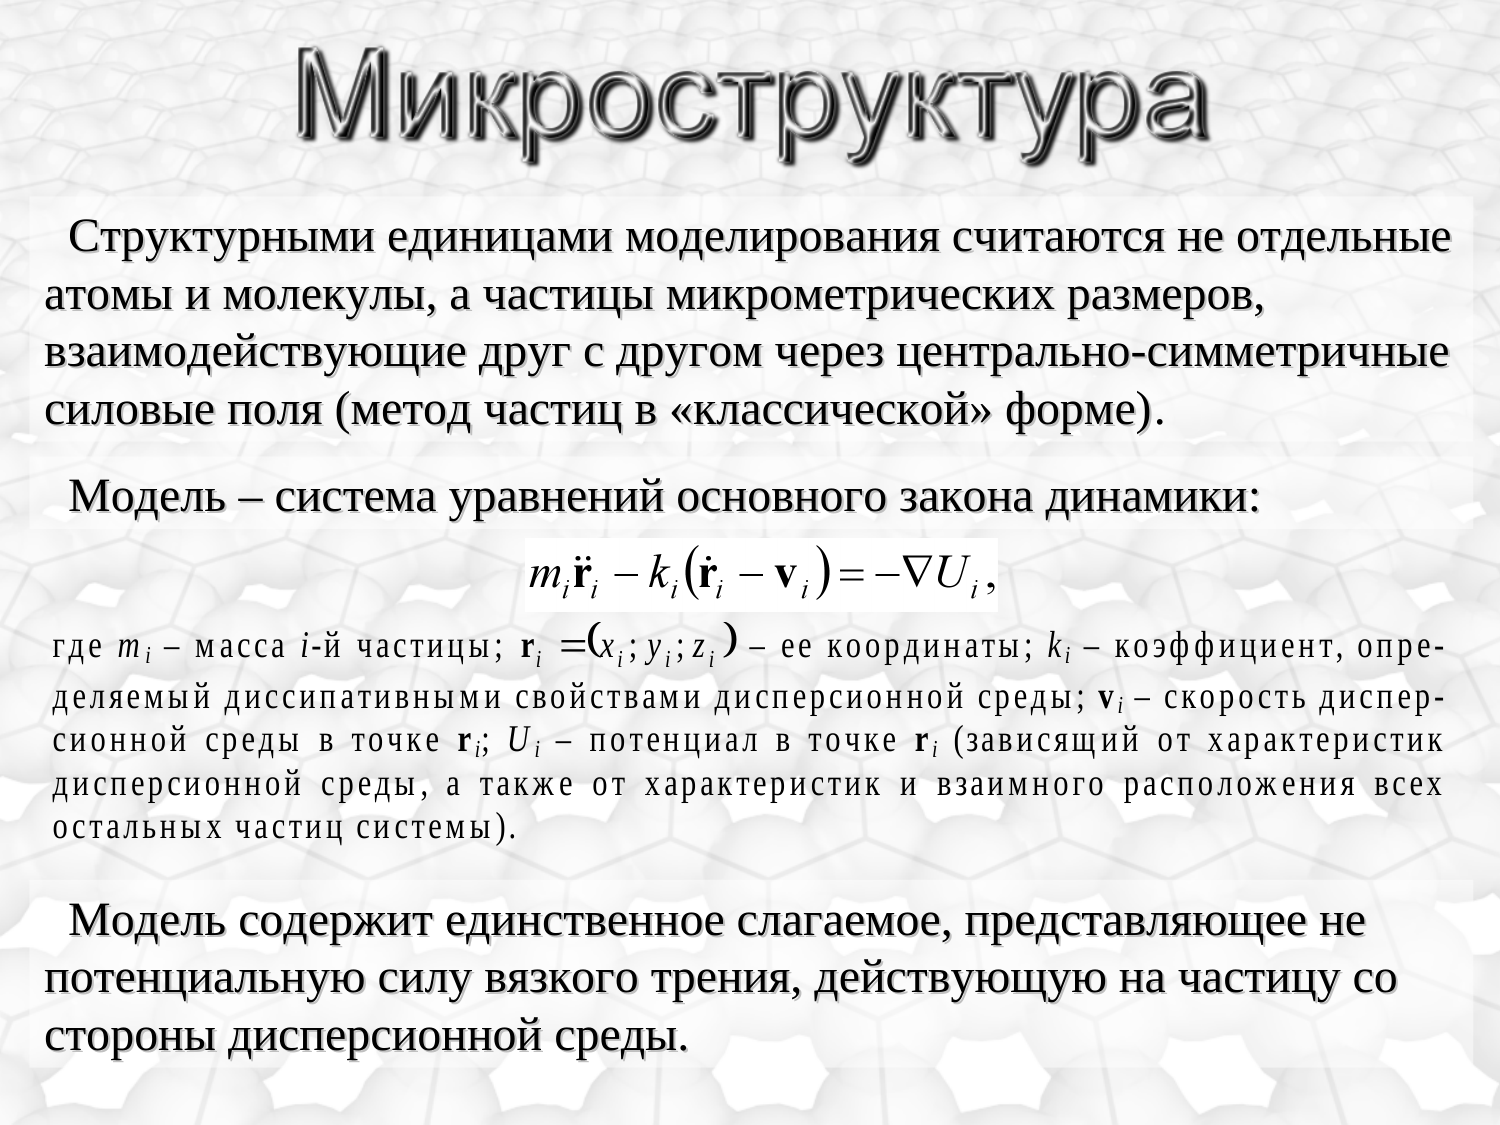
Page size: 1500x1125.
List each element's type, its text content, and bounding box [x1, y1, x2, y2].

chart [52, 622, 1454, 851]
picture [0, 0, 1500, 1125]
text_box Модель содержит единственное слагаемое, представляющее не потенциальную силу вязкого трения, действующую на частицу со стороны дисперсионной среды. [29, 879, 1474, 1068]
text_box Модель – система уравнений основного закона динамики: [29, 456, 1474, 530]
text_box Структурными единицами моделирования считаются не отдельные атомы и молекулы, а частицы микрометрических размеров, взаимодействующие друг с другом через центрально-симметричные силовые поля (метод частиц в «классической» форме). [29, 196, 1474, 442]
